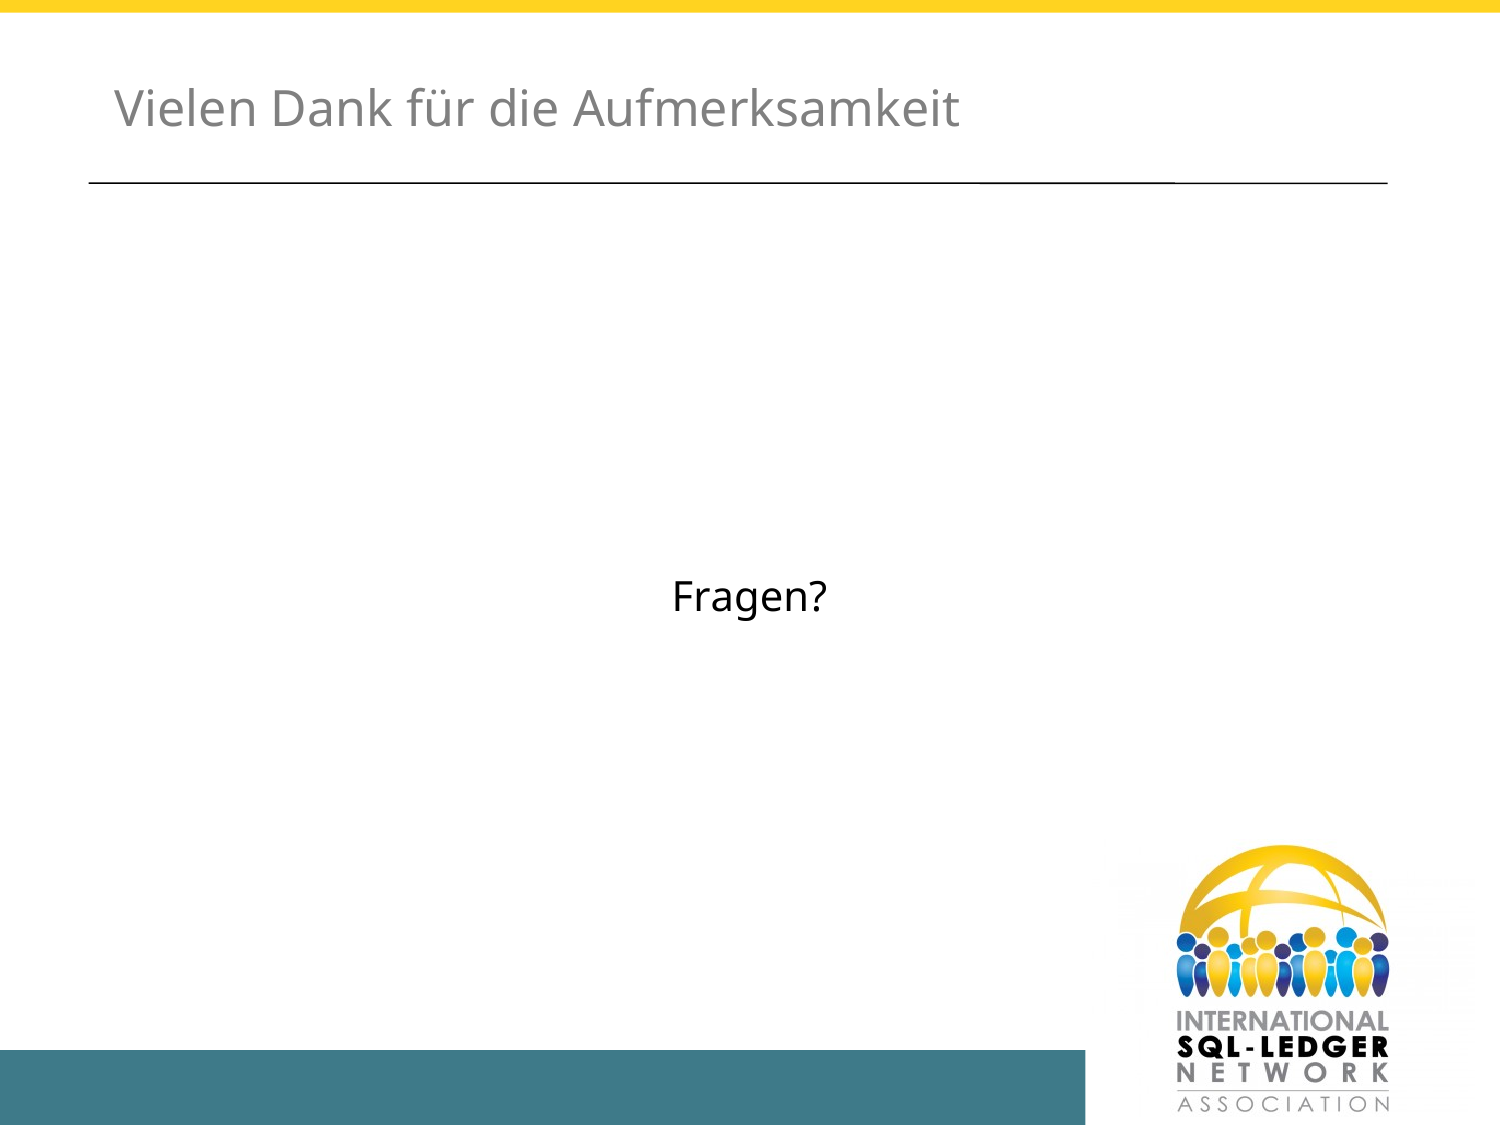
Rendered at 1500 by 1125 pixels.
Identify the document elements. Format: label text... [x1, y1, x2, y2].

picture [1092, 839, 1475, 1117]
subtitle Fragen? [112, 220, 1387, 970]
title Vielen Dank für die Aufmerksamkeit [99, 37, 1387, 177]
